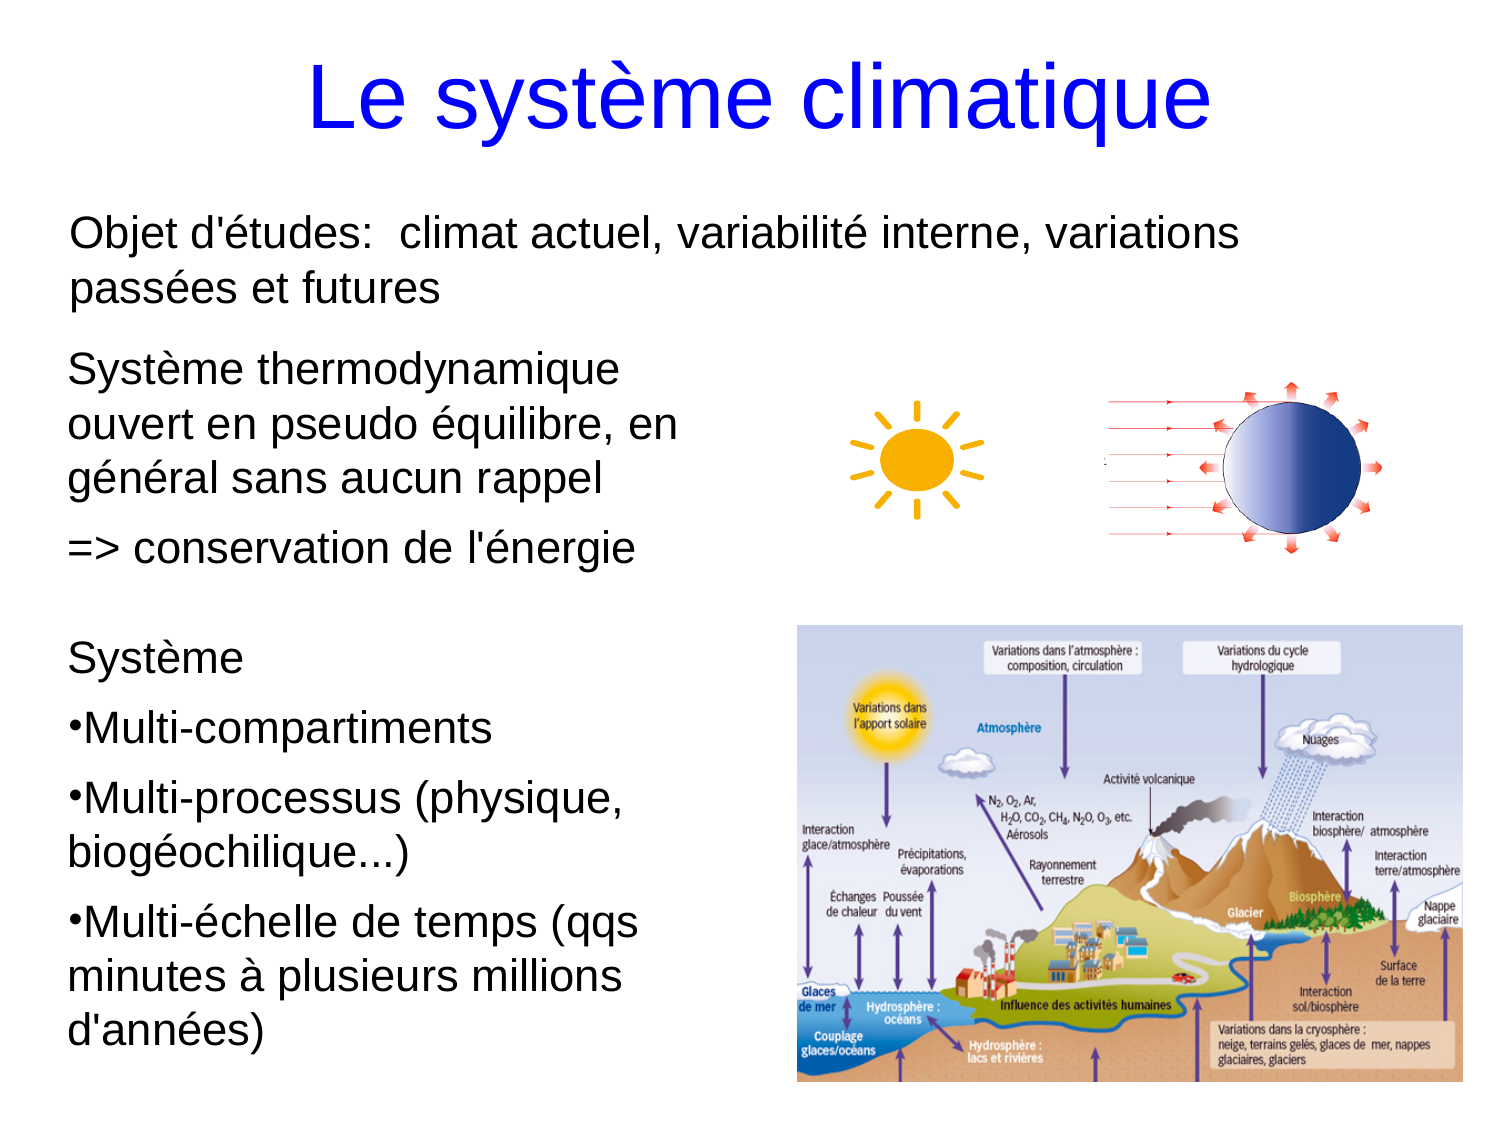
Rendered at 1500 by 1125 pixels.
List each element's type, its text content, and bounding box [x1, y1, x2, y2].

text_box Objet d'études: climat actuel, variabilité interne, variations passées et futures [54, 195, 1399, 264]
text_box Système Multi-compartiments Multi-processus (physique, biogéochilique...) Multi-échelle de temps (qqs minutes à plusieurs millions d'années) [52, 621, 698, 1057]
text_box Système thermodynamique ouvert en pseudo équilibre, en général sans aucun rappel => conservation de l'énergie [52, 331, 698, 577]
picture [811, 372, 1021, 550]
picture [1104, 374, 1391, 558]
picture [797, 625, 1463, 1082]
text_box Le système climatique [77, 29, 1445, 155]
